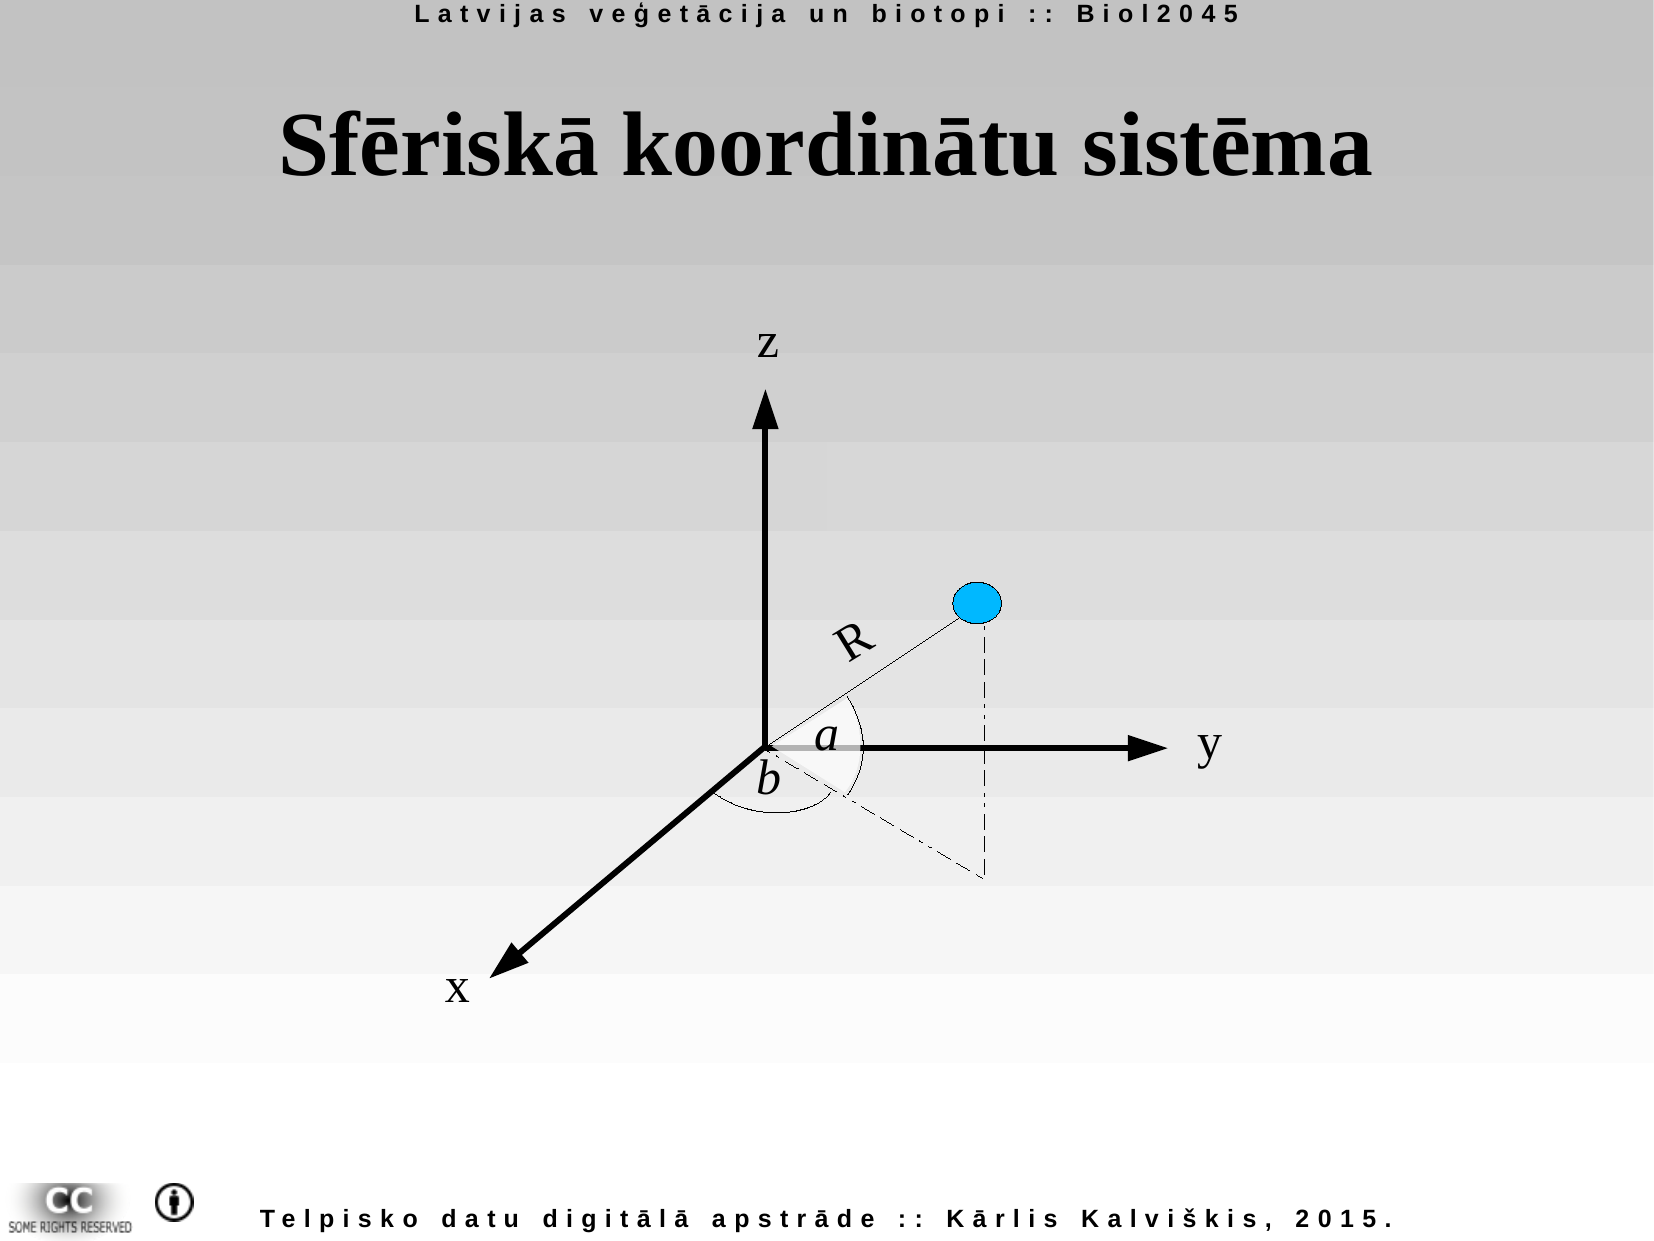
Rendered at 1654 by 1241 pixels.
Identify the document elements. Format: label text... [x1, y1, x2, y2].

text_box a [814, 705, 840, 761]
picture [0, 287, 1654, 1241]
title Sfēriskā koordinātu sistēma [0, 1, 1654, 287]
text_box b [756, 749, 782, 805]
text_box y [1196, 713, 1223, 770]
text_box z [756, 312, 781, 368]
text_box x [444, 958, 470, 1014]
text_box [952, 582, 1002, 624]
text_box R [824, 606, 885, 673]
text_box [771, 698, 861, 793]
